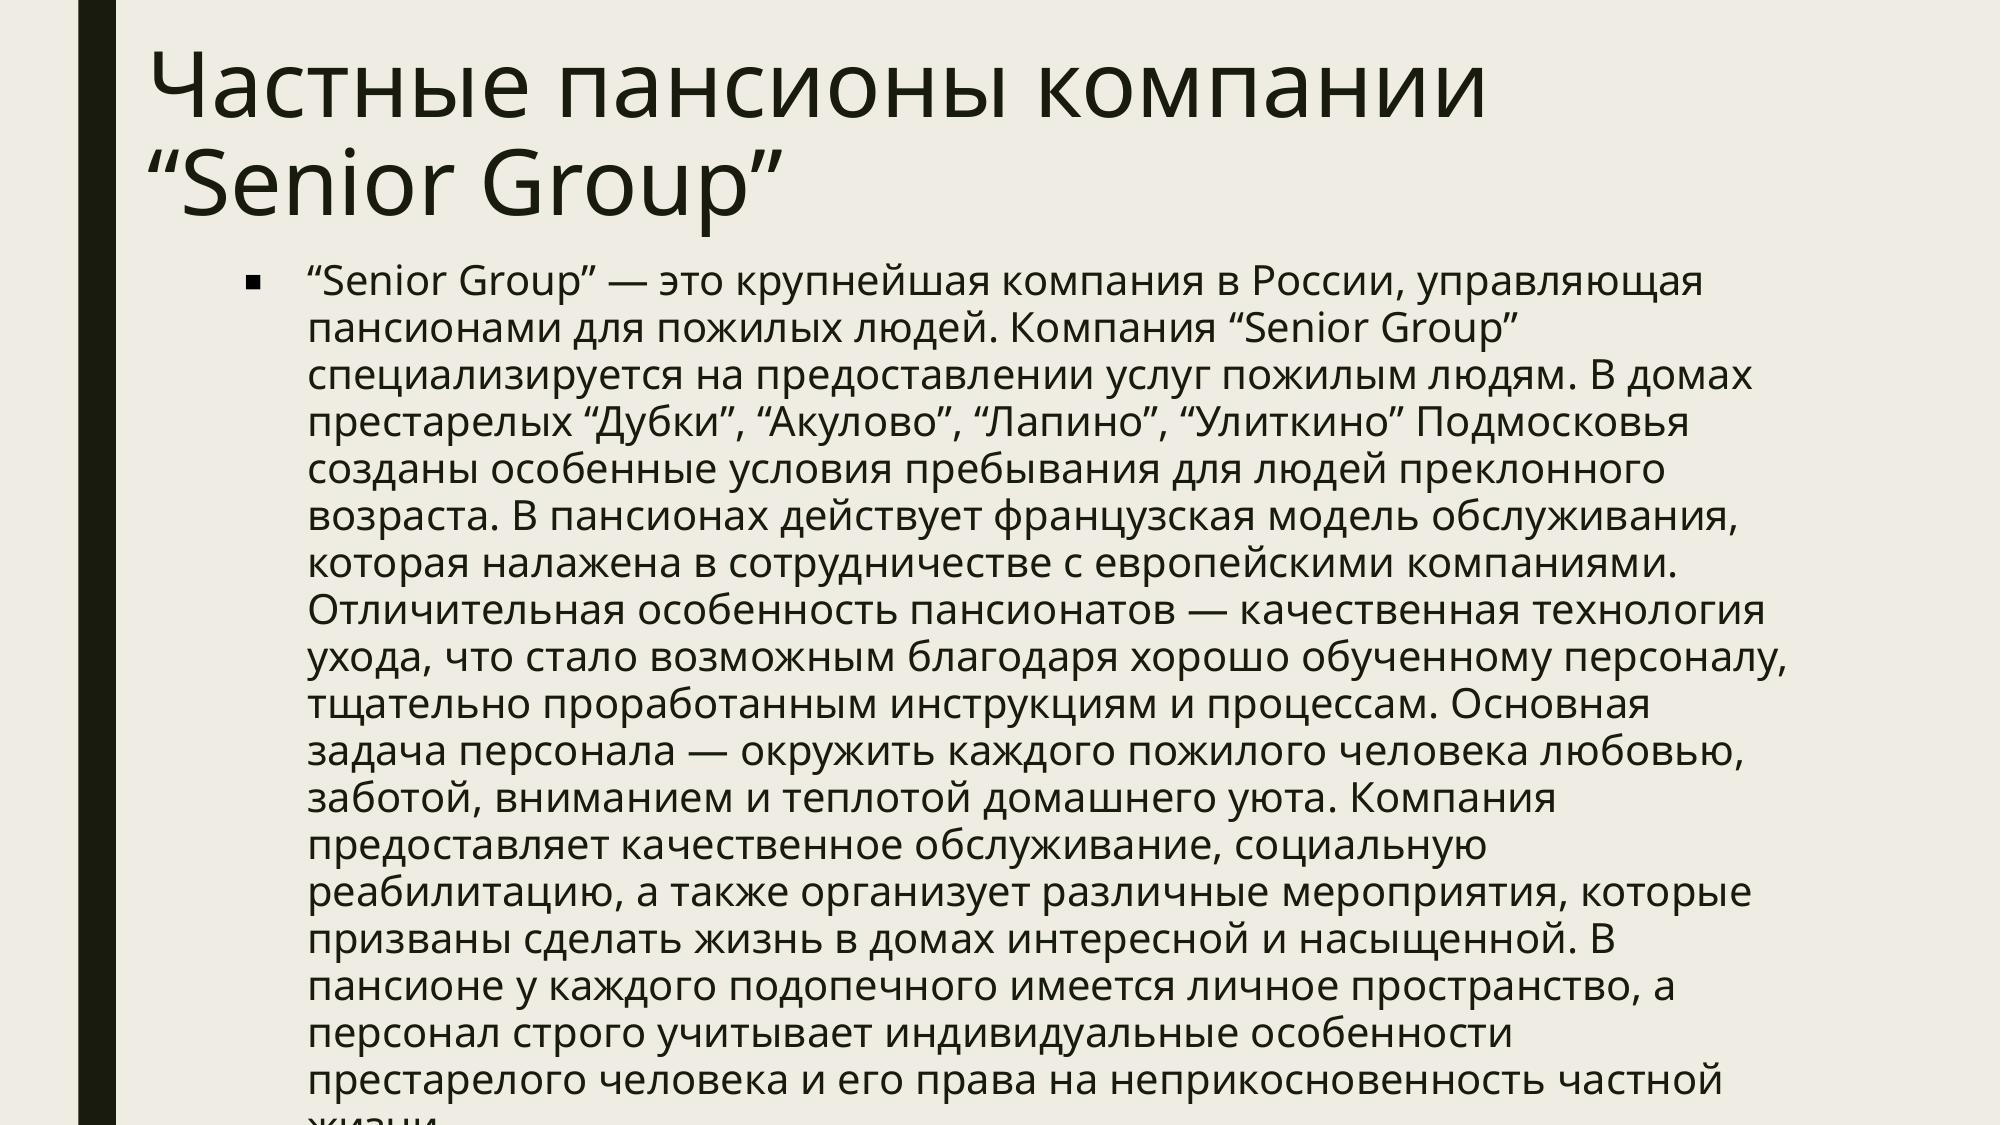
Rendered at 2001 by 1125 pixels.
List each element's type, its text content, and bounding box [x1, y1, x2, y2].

title Частные пансионы компании “Senior Group” [132, 32, 1708, 147]
list “Senior Group” — это крупнейшая компания в России, управляющая пансионами для пожилых людей. Компания “Senior Group” специализируется на предоставлении услуг пожилым людям. В домах престарелых “Дубки”, “Акулово”, “Лапино”, “Улиткино” Подмосковья созданы особенные условия пребывания для людей преклонного возраста. В пансионах действует французская модель обслуживания, которая налажена в сотрудничестве с европейскими компаниями. Отличительная особенность пансионатов — качественная технология ухода, что стало возможным благодаря хорошо обученному персоналу, тщательно проработанным инструкциям и процессам. Основная задача персонала — окружить каждого пожилого человека любовью, заботой, вниманием и теплотой домашнего уюта. Компания предоставляет качественное обслуживание, социальную реабилитацию, а также организует различные мероприятия, которые призваны сделать жизнь в домах интересной и насыщенной. В пансионе у каждого подопечного имеется личное пространство, а персонал строго учитывает индивидуальные особенности престарелого человека и его права на неприкосновенность частной жизни. [229, 250, 1805, 1075]
